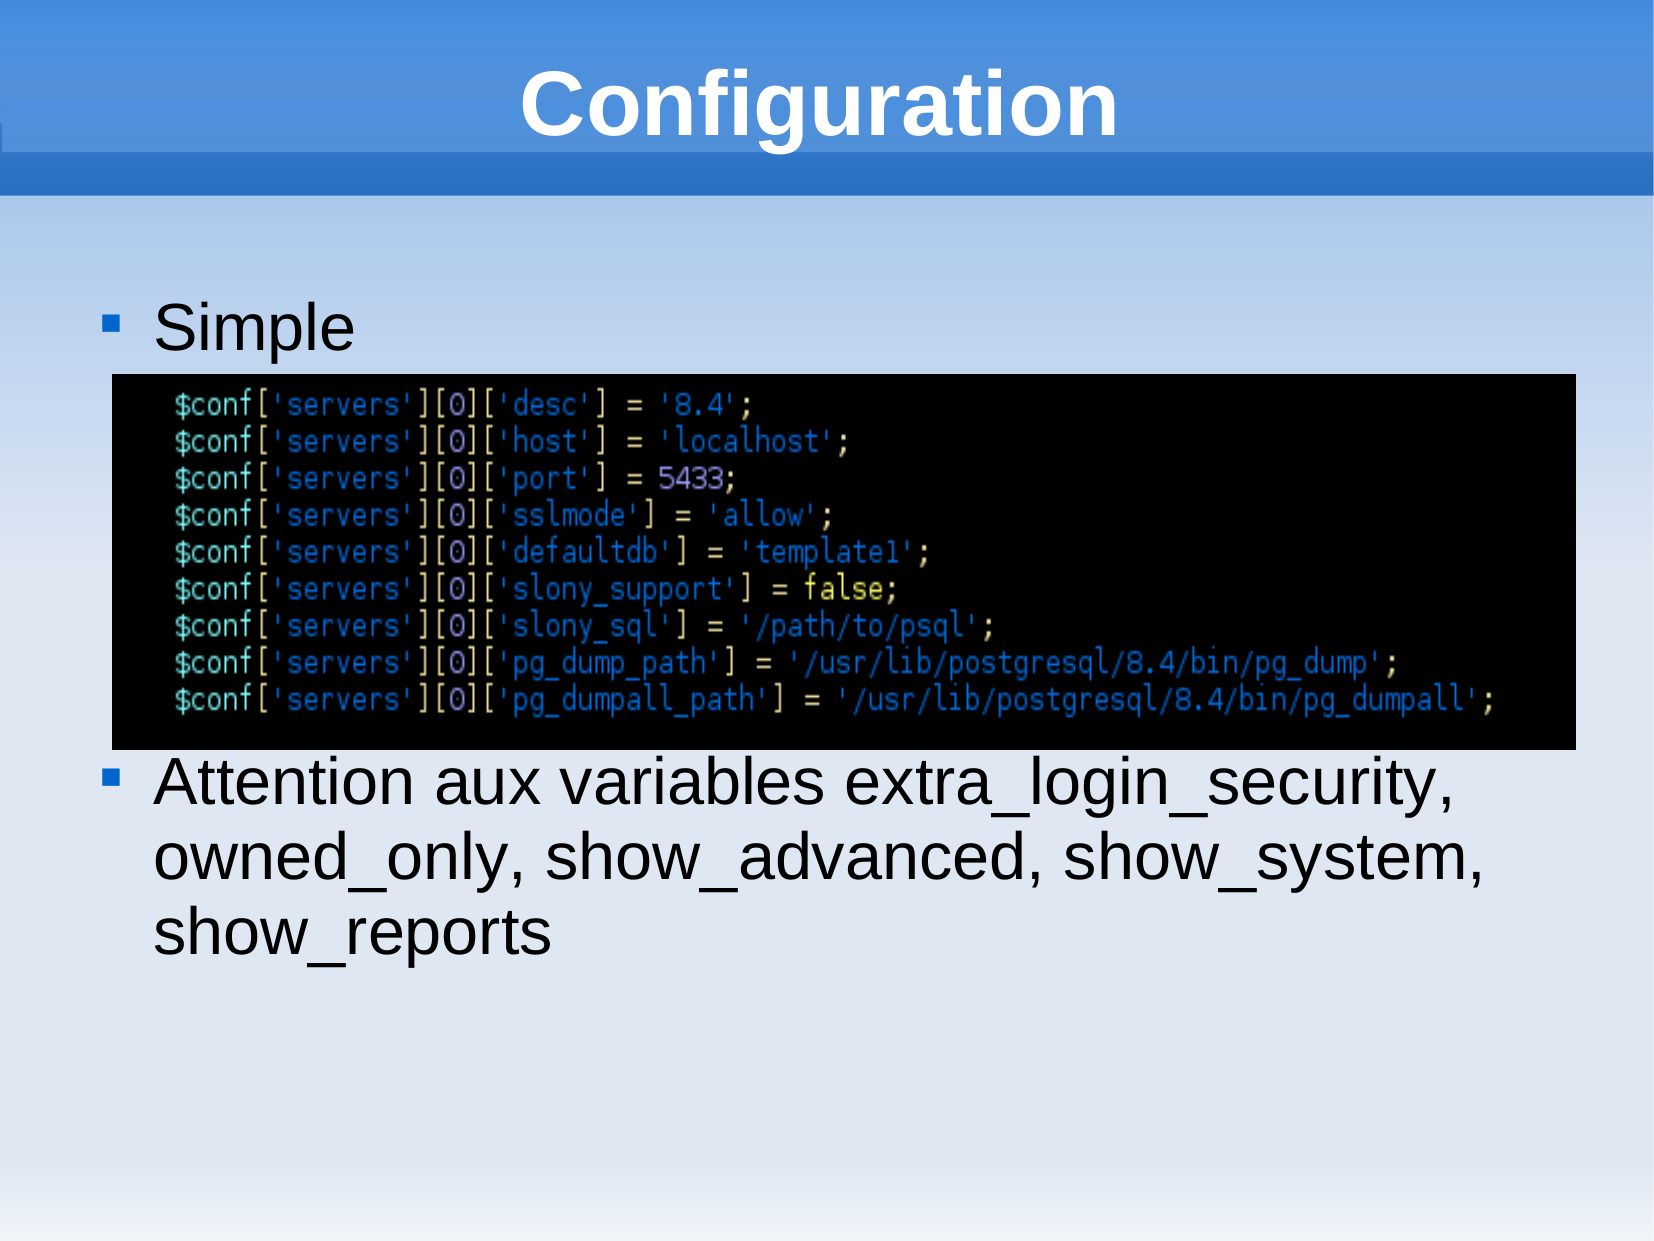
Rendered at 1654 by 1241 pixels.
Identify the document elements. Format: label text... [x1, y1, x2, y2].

list Simple Attention aux variables extra_login_security, owned_only, show_advanced, show_system, show_reports [82, 290, 1571, 1094]
picture [0, 0, 1654, 1241]
title Configuration [76, 7, 1565, 200]
